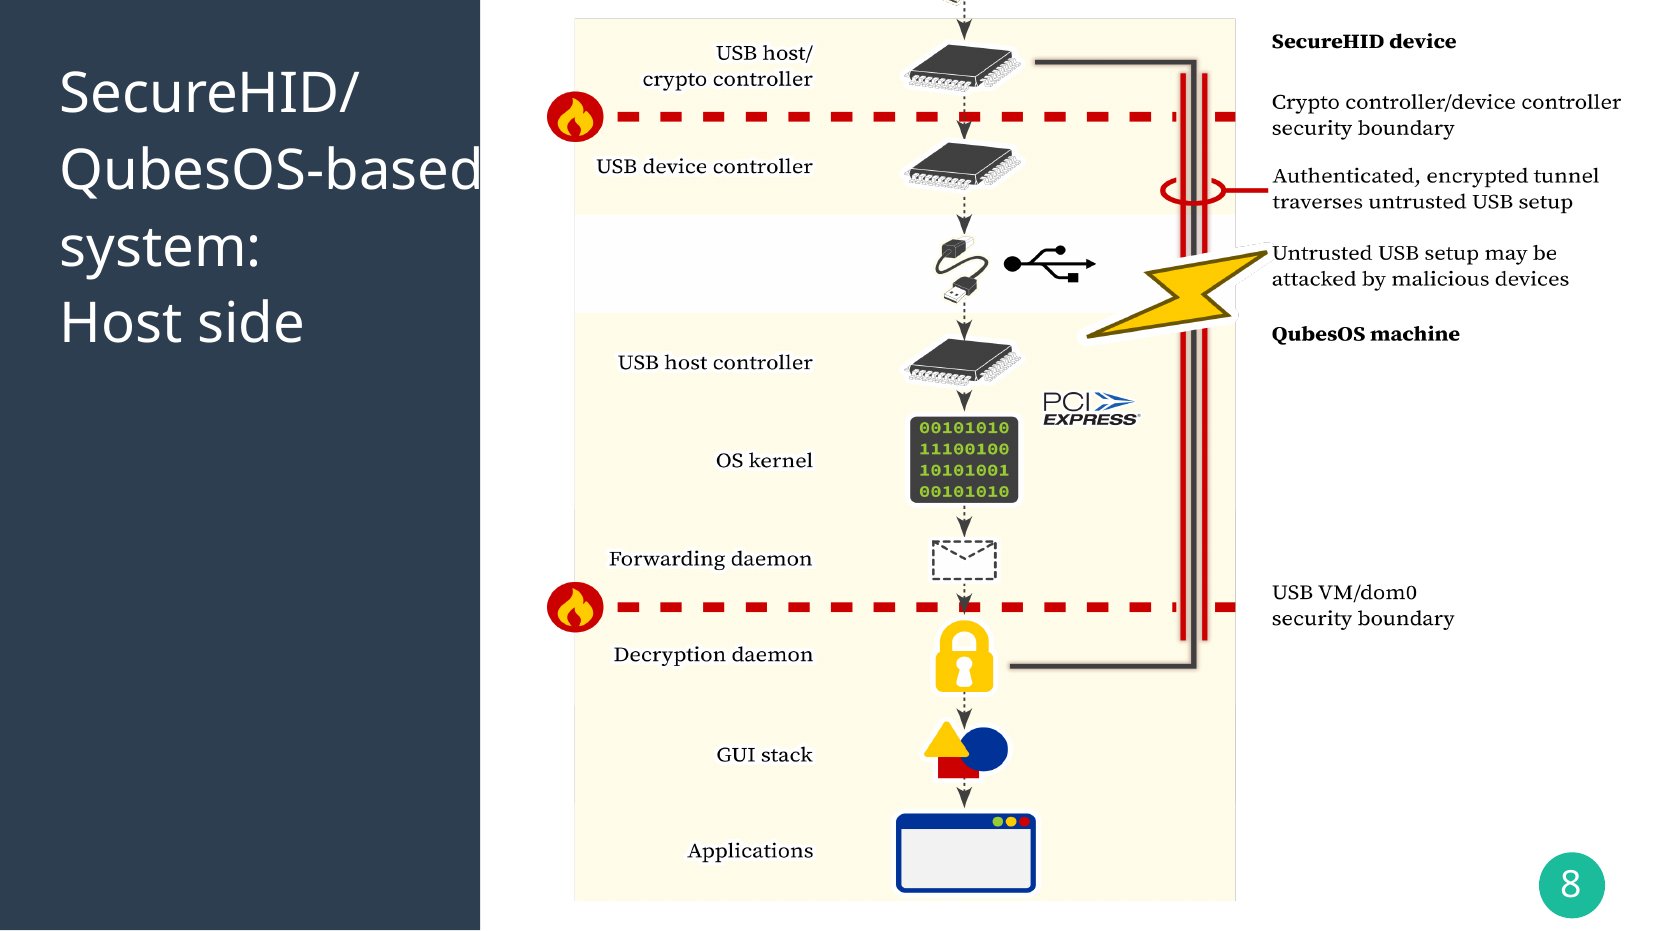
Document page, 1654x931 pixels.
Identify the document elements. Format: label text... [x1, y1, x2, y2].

text_box <number> [1511, 838, 1630, 928]
text_box [0, 0, 481, 931]
text_box SecureHID/QubesOS-based system: Host side [45, 45, 511, 466]
picture [547, 0, 1621, 901]
